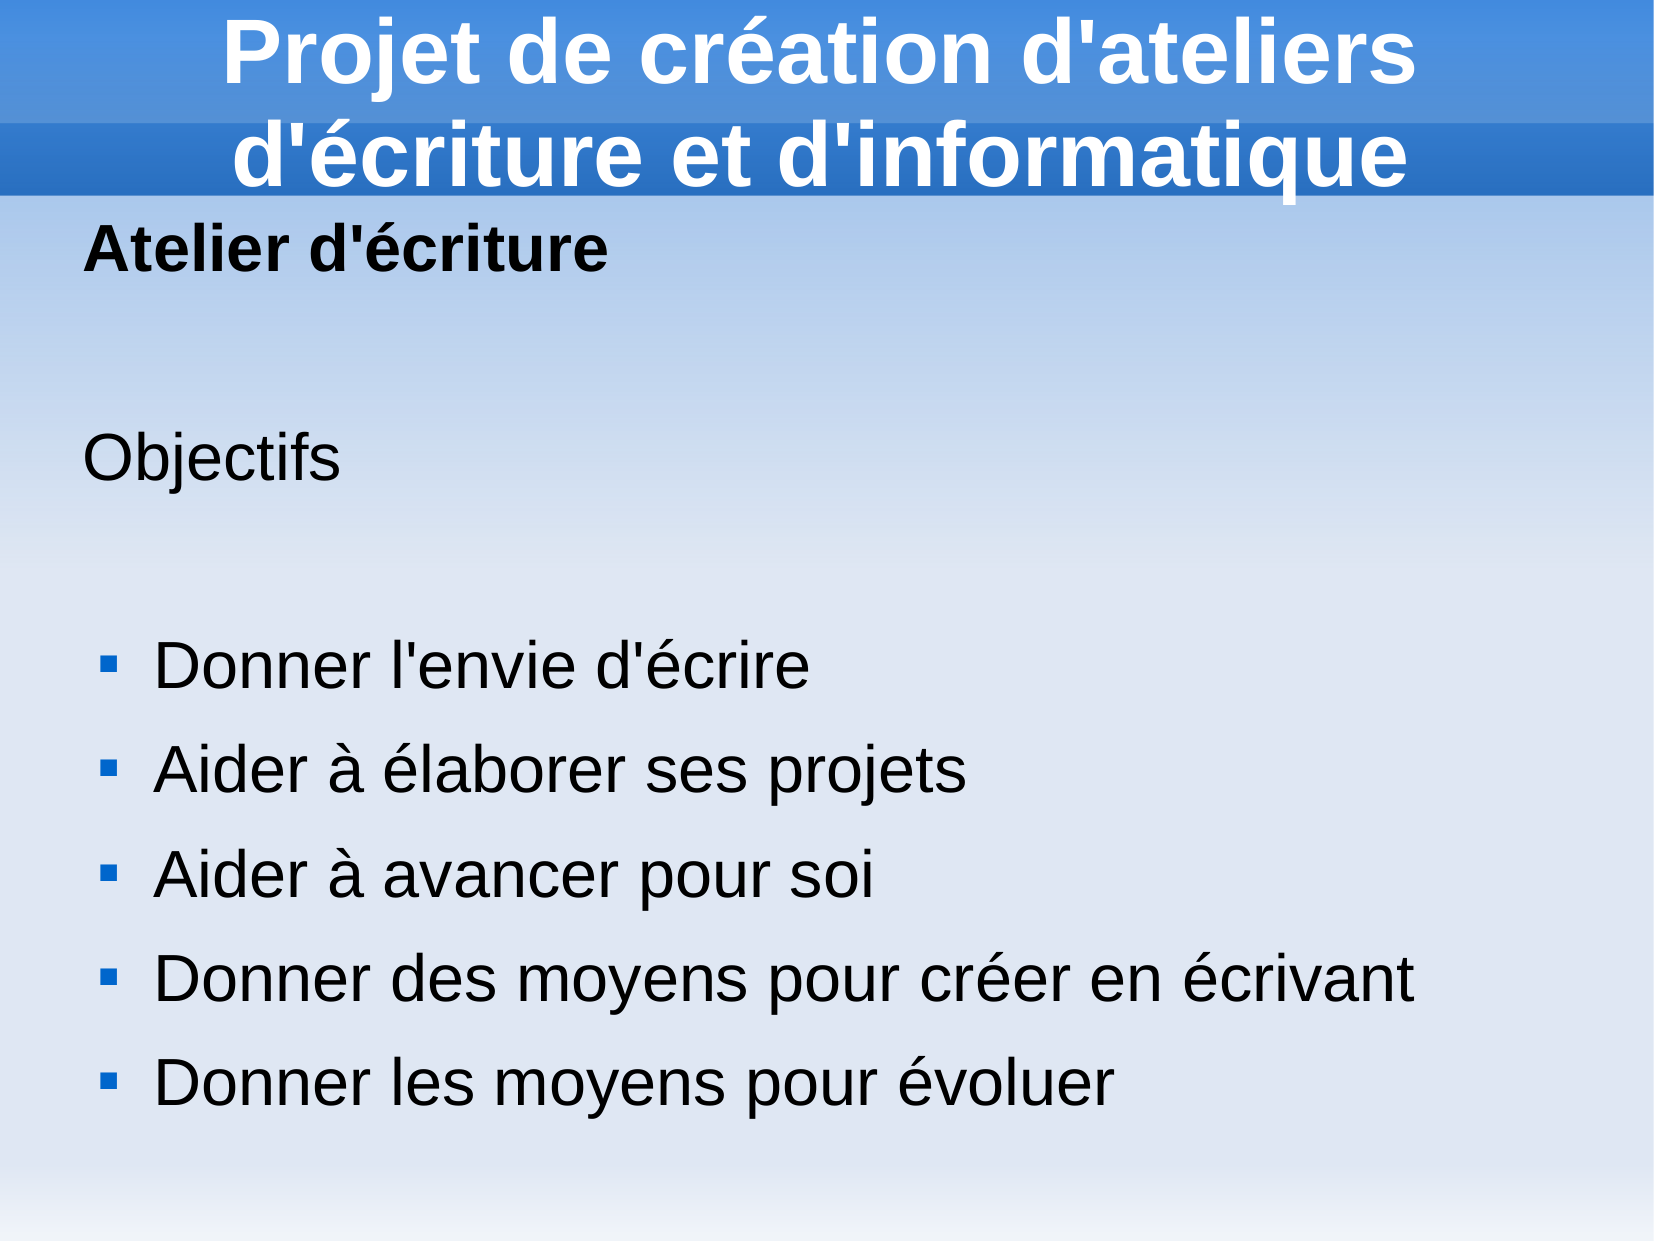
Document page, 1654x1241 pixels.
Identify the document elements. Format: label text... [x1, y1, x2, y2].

title Projet de création d'ateliers d'écriture et d'informatique [76, 0, 1565, 208]
list Atelier d'écriture Objectifs Donner l'envie d'écrire Aider à élaborer ses projets Aider à avancer pour soi Donner des moyens pour créer en écrivant Donner les moyens pour évoluer [82, 210, 1571, 1121]
picture [0, 0, 1654, 1241]
